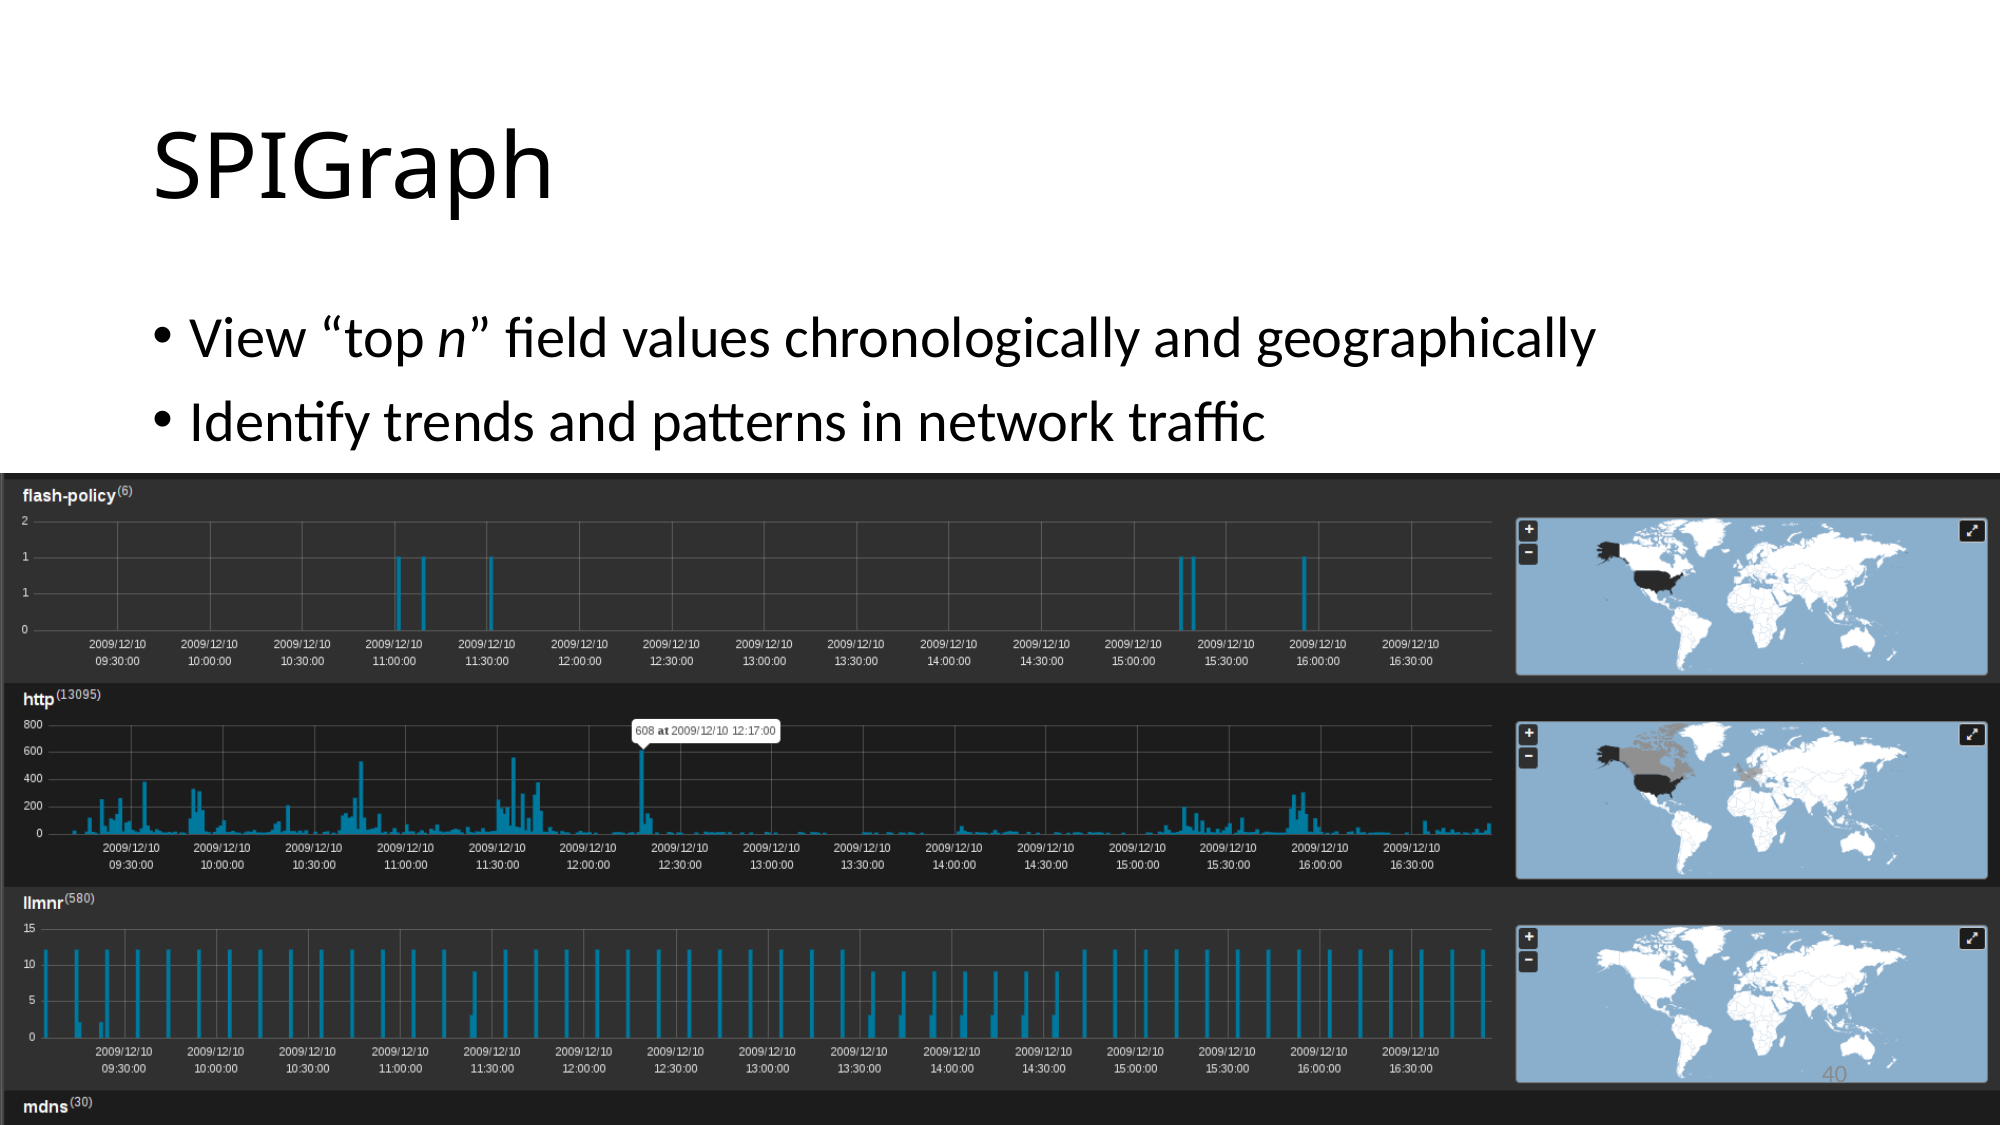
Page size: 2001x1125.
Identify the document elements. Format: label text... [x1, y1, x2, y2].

picture [0, 473, 2000, 1125]
list View “top n” field values chronologically and geographically Identify trends and patterns in network traffic [137, 299, 1863, 1014]
title SPIGraph [137, 59, 1863, 278]
slide_number <number> [1412, 1042, 1863, 1103]
